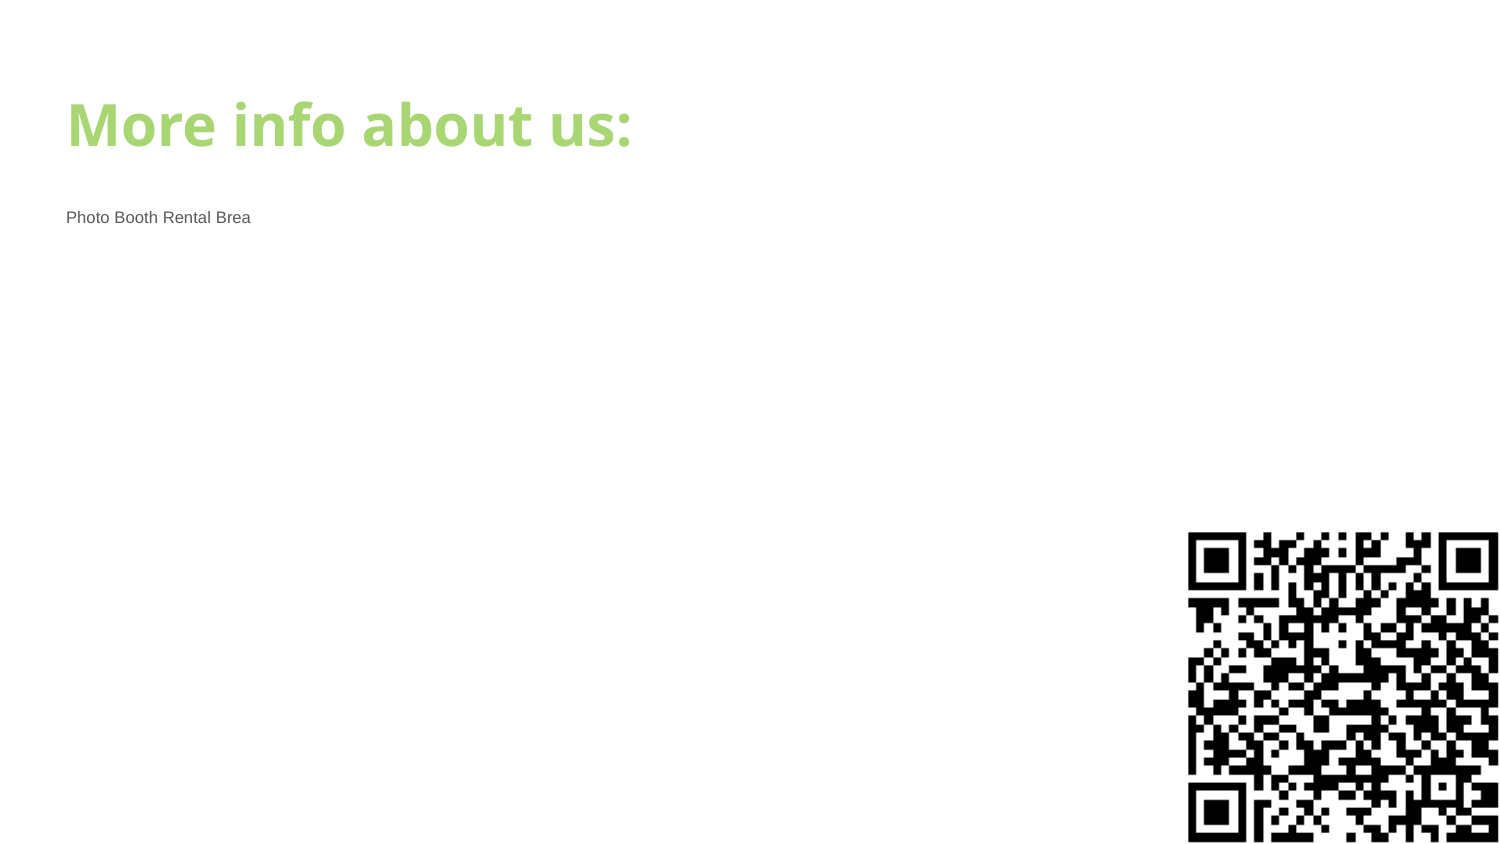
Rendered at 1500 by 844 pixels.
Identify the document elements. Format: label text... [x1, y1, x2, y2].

title More info about us: [51, 72, 1449, 167]
picture [1187, 531, 1500, 844]
list Photo Booth Rental Brea [51, 189, 1449, 750]
